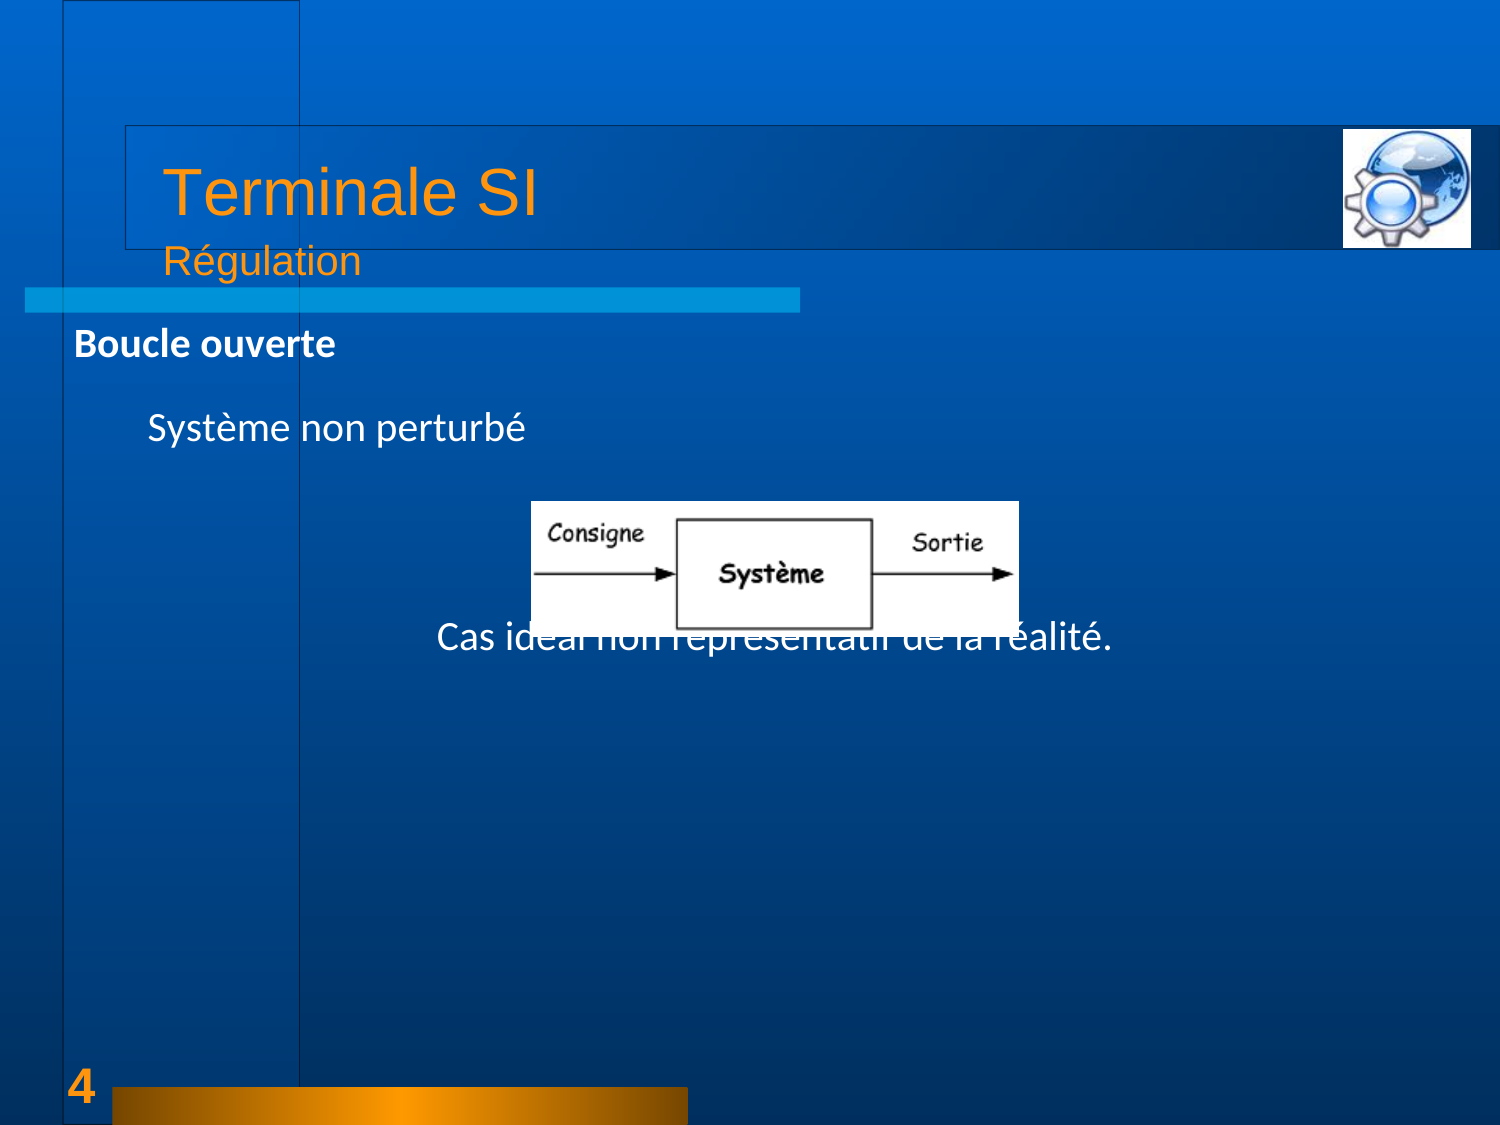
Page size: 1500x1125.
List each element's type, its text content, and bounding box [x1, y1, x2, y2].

text_box Boucle ouverte Système non perturbé Cas idéal non représentatif de la réalité. [59, 319, 1418, 884]
picture [531, 501, 1019, 637]
picture [1343, 129, 1471, 248]
